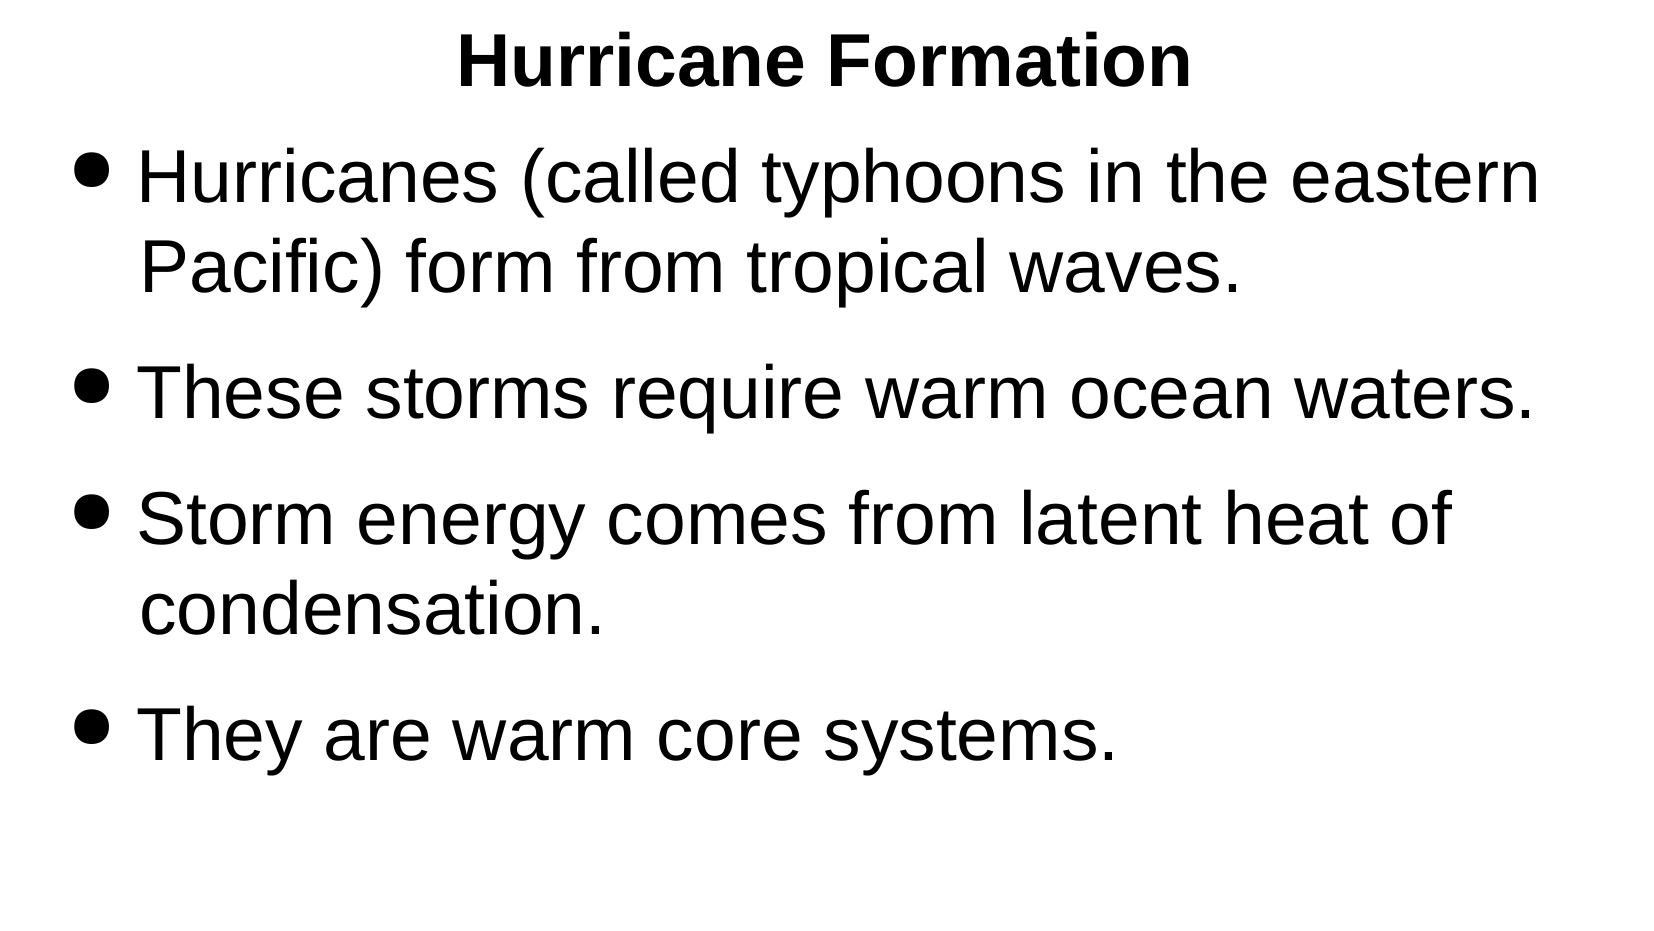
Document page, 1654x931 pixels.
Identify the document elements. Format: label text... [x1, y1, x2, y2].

text_box Hurricanes (called typhoons in the eastern Pacific) form from tropical waves. These storms require warm ocean waters. Storm energy comes from latent heat of condensation. They are warm core systems. [27, 120, 1642, 784]
title Hurricane Formation [0, 5, 1654, 107]
